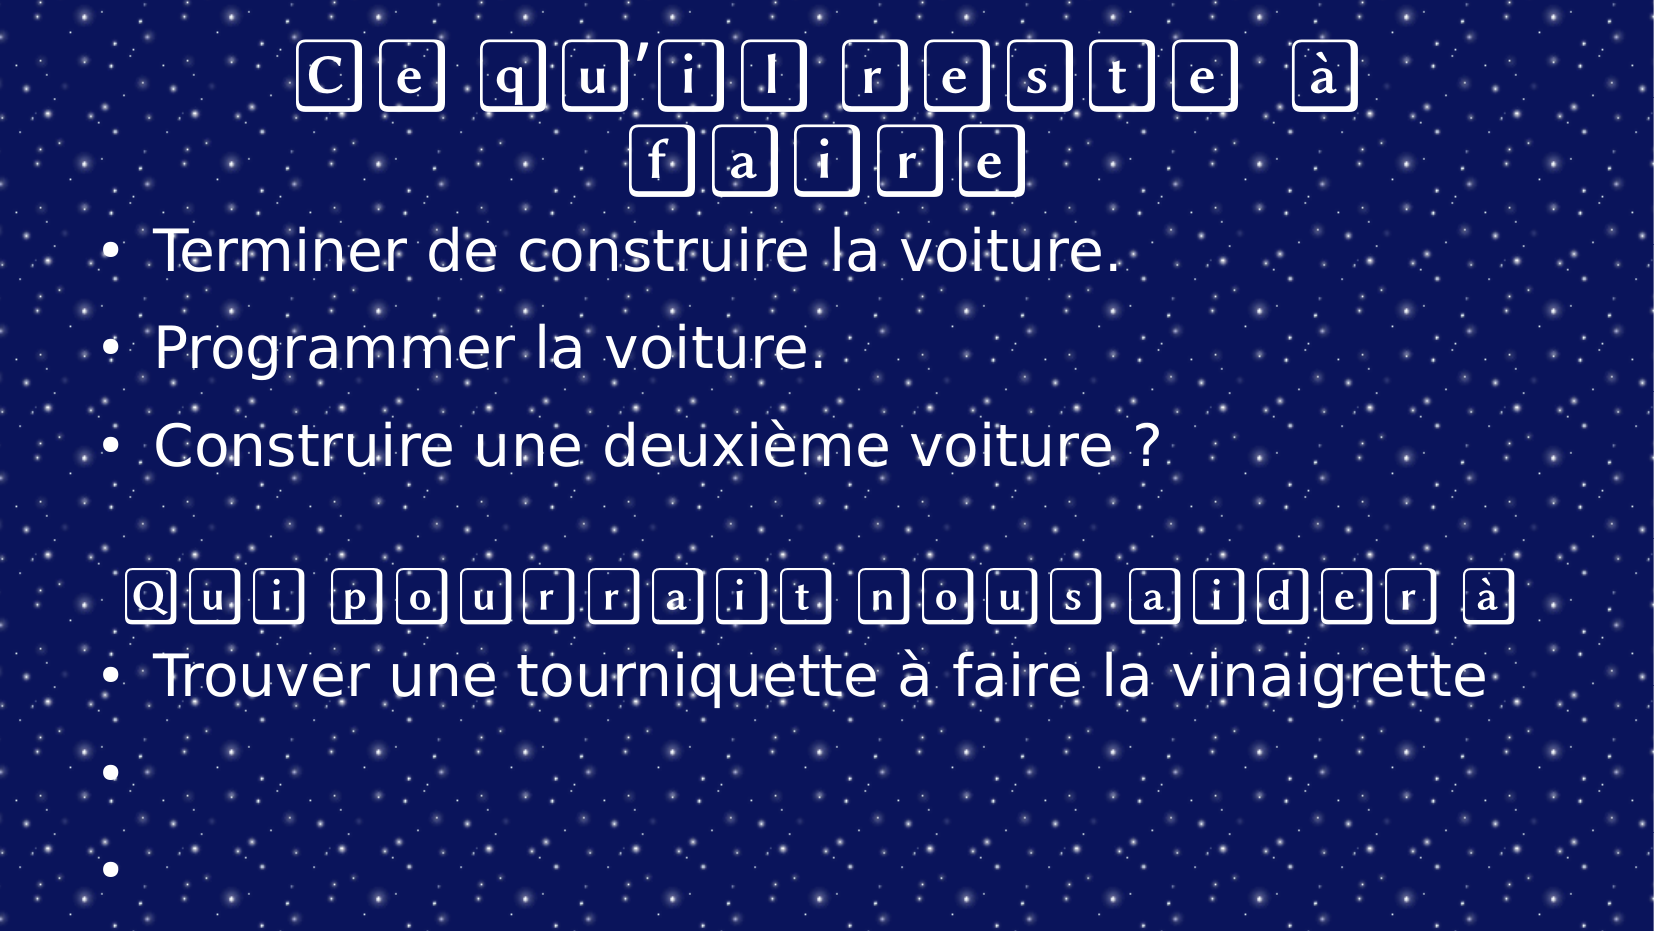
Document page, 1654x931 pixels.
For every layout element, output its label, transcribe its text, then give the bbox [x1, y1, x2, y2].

list Terminer de construire la voiture. Programmer la voiture. Construire une deuxième voiture ? [82, 217, 1571, 515]
title Ce qu’il reste à faire [82, 29, 1571, 201]
picture [0, 0, 1654, 931]
title Qui pourrait nous aider à [82, 515, 1571, 642]
list Trouver une tourniquette à faire la vinaigrette [82, 642, 1571, 931]
